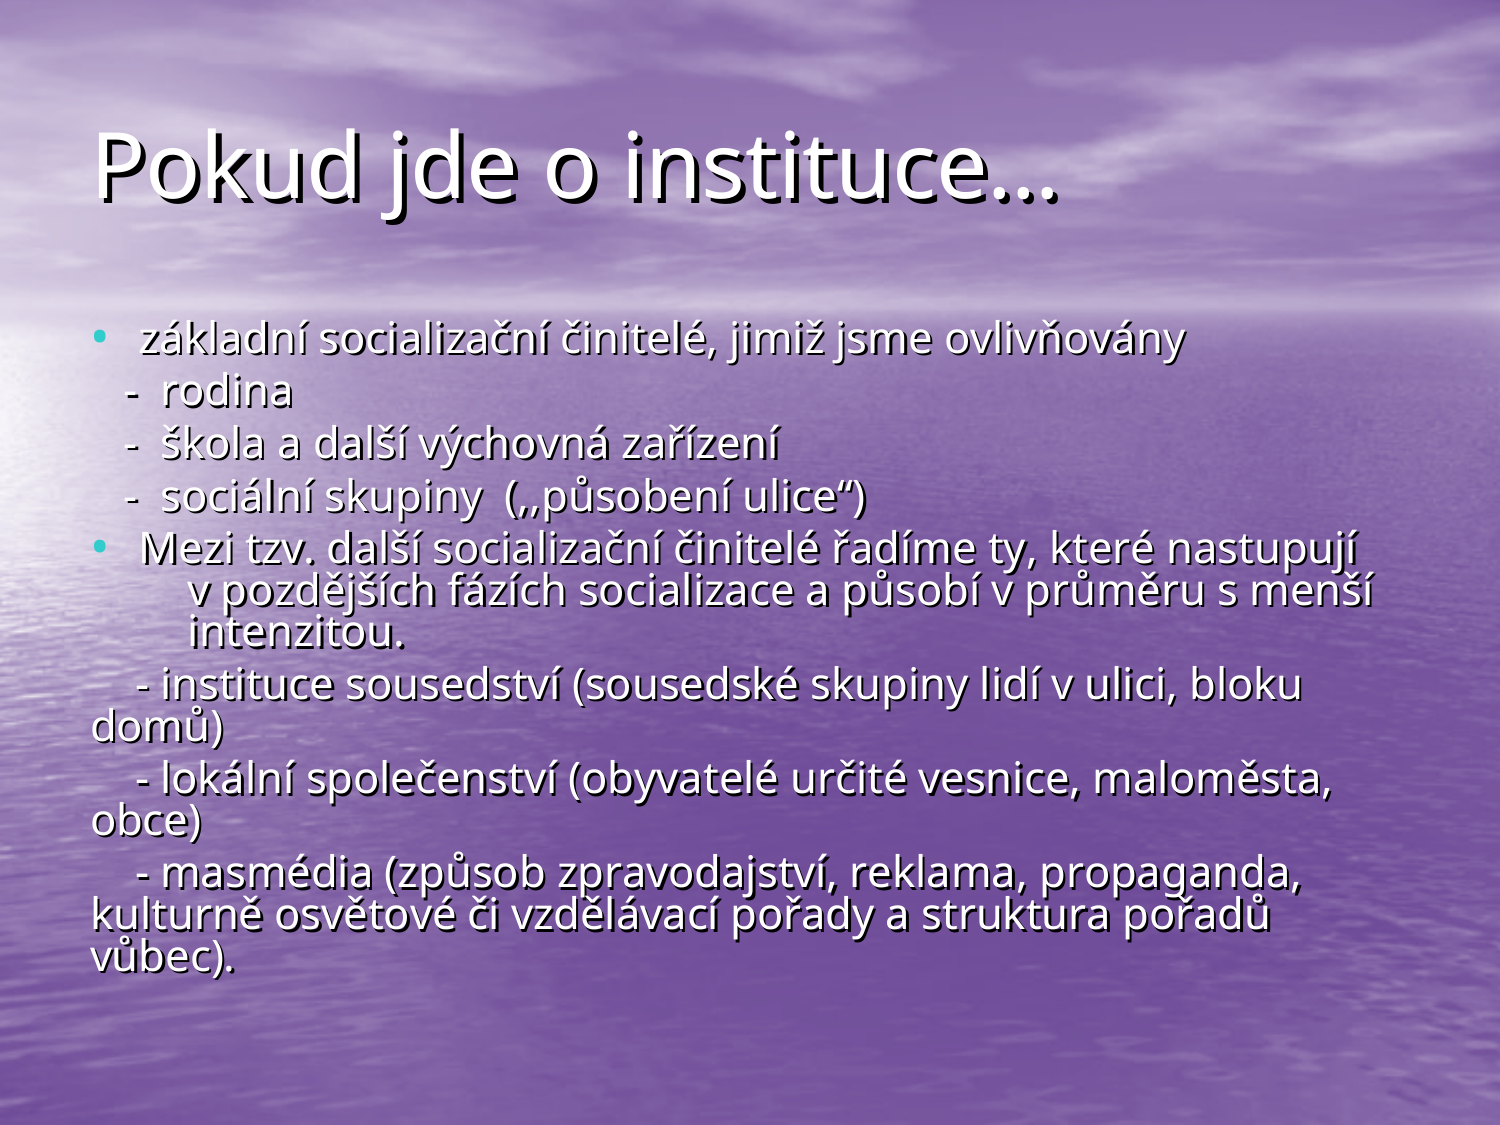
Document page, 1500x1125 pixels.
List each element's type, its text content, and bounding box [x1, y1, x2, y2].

list základní socializační činitelé, jimiž jsme ovlivňovány - rodina - škola a další výchovná zařízení - sociální skupiny (,,působení ulice“) Mezi tzv. další socializační činitelé řadíme ty, které nastupují v pozdějších fázích socializace a působí v průměru s menší intenzitou. - instituce sousedství (sousedské skupiny lidí v ulici, bloku domů) - lokální společenství (obyvatelé určité vesnice, maloměsta, obce) - masmédia (způsob zpravodajství, reklama, propaganda, kulturně osvětové či vzdělávací pořady a struktura pořadů vůbec). [75, 312, 1426, 988]
title Pokud jde o instituce… [75, 47, 1426, 275]
